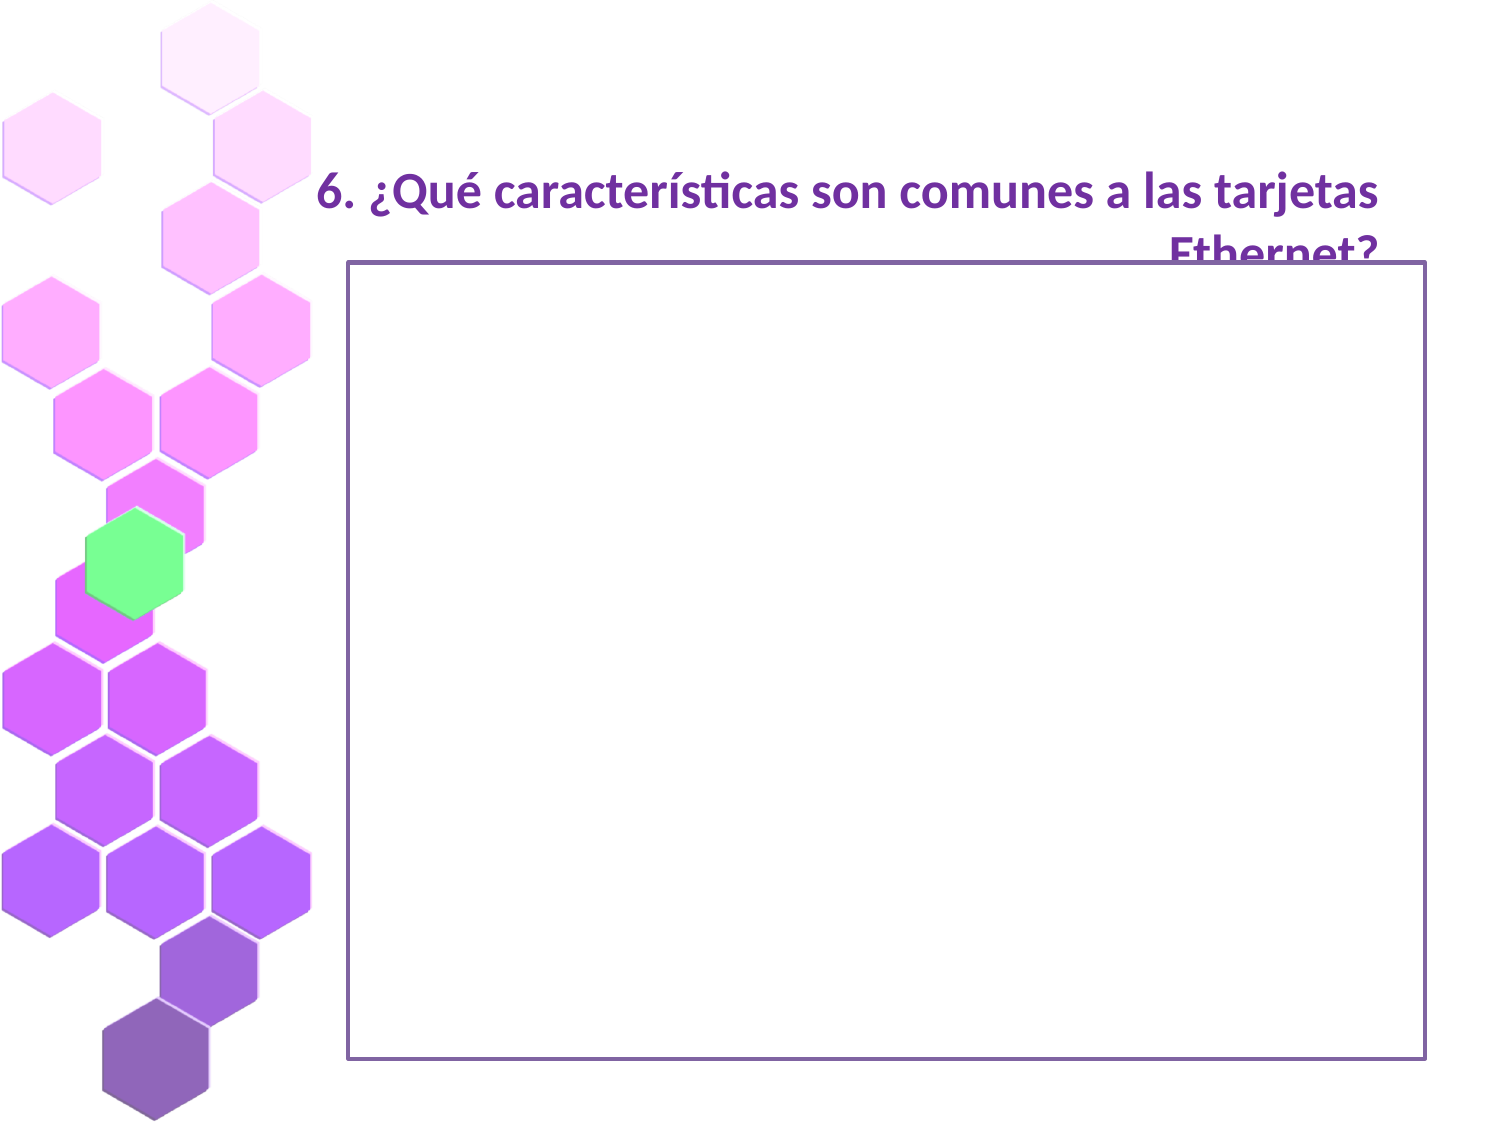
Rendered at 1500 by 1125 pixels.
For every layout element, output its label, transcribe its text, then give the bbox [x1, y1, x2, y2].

picture [0, 0, 313, 1123]
text_box [348, 262, 1426, 1059]
title 6. ¿Qué características son comunes a las tarjetas Ethernet? [301, 149, 1415, 384]
